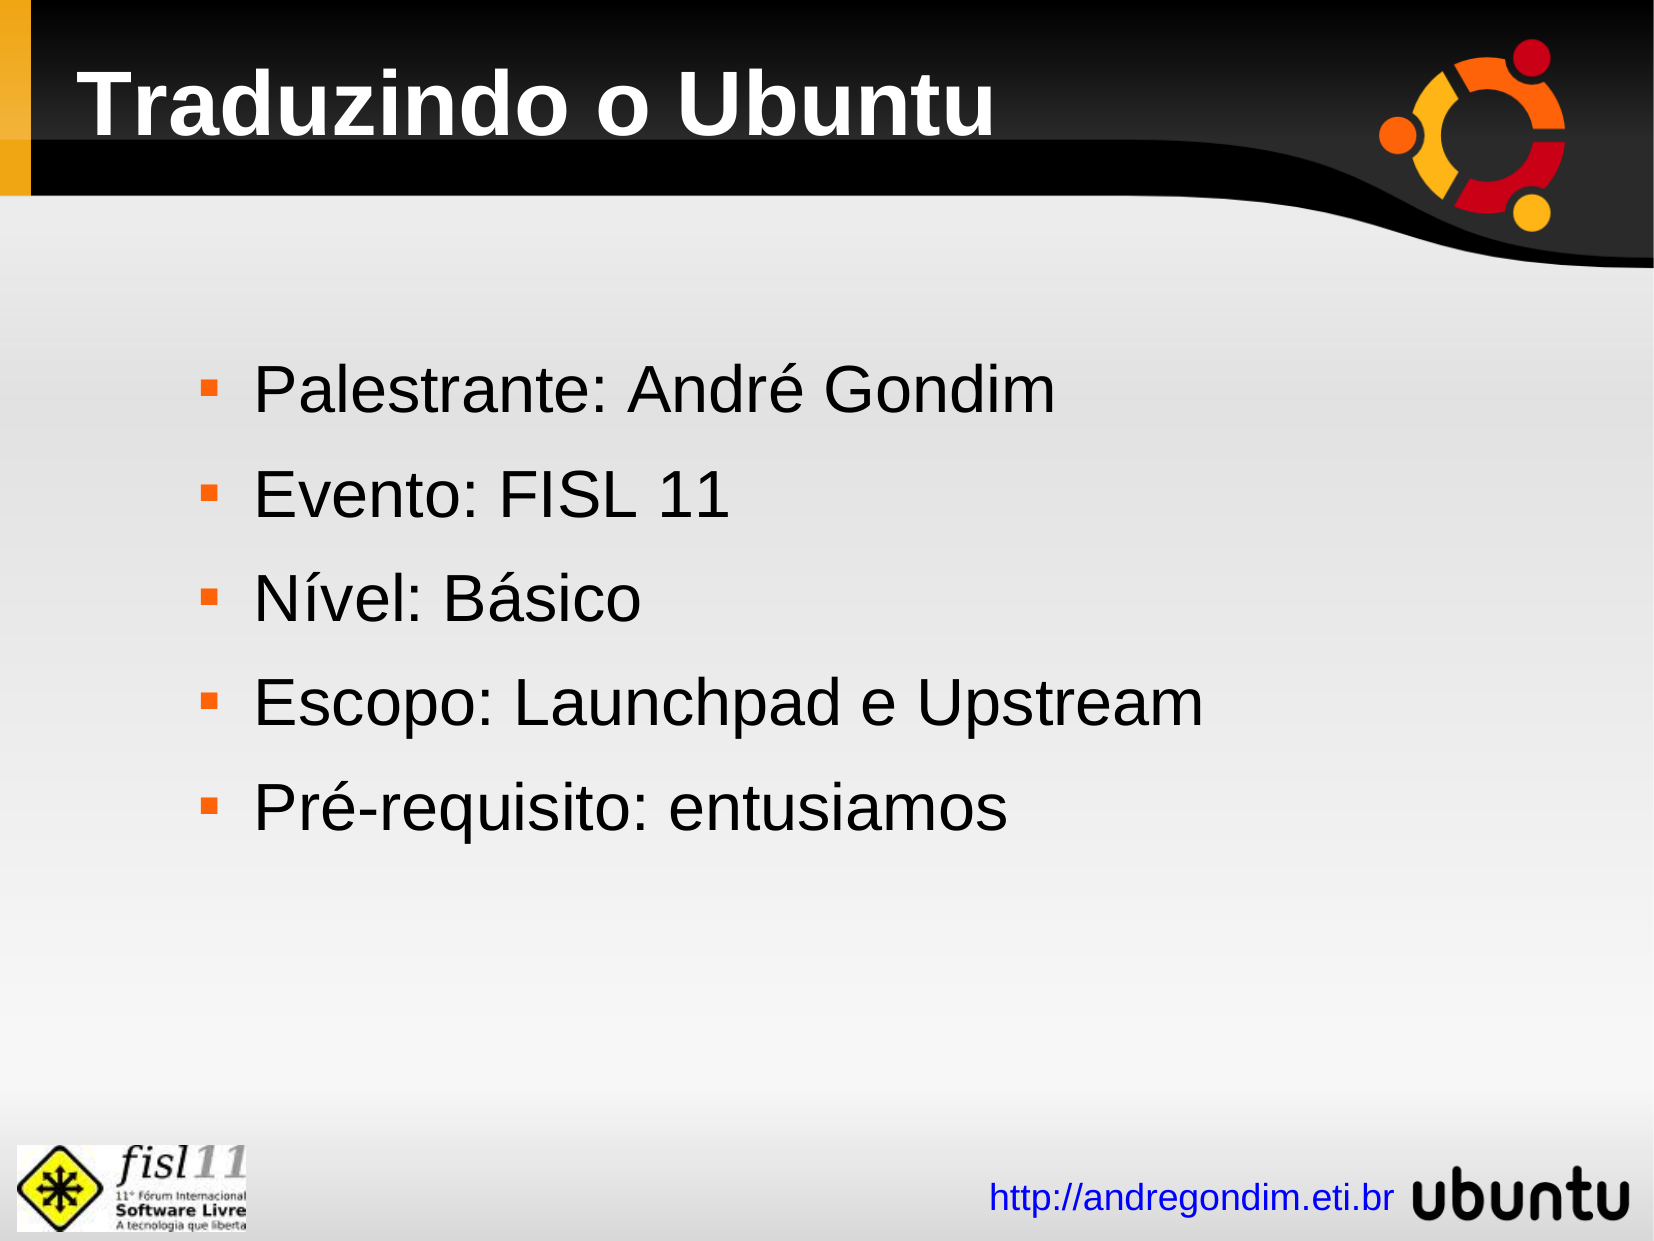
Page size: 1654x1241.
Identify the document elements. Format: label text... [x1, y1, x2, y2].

list Palestrante: André Gondim Evento: FISL 11 Nível: Básico Escopo: Launchpad e Upstream Pré-requisito: entusiamos [183, 352, 1388, 845]
title Traduzindo o Ubuntu [76, 0, 1565, 208]
picture [0, 0, 1654, 1241]
